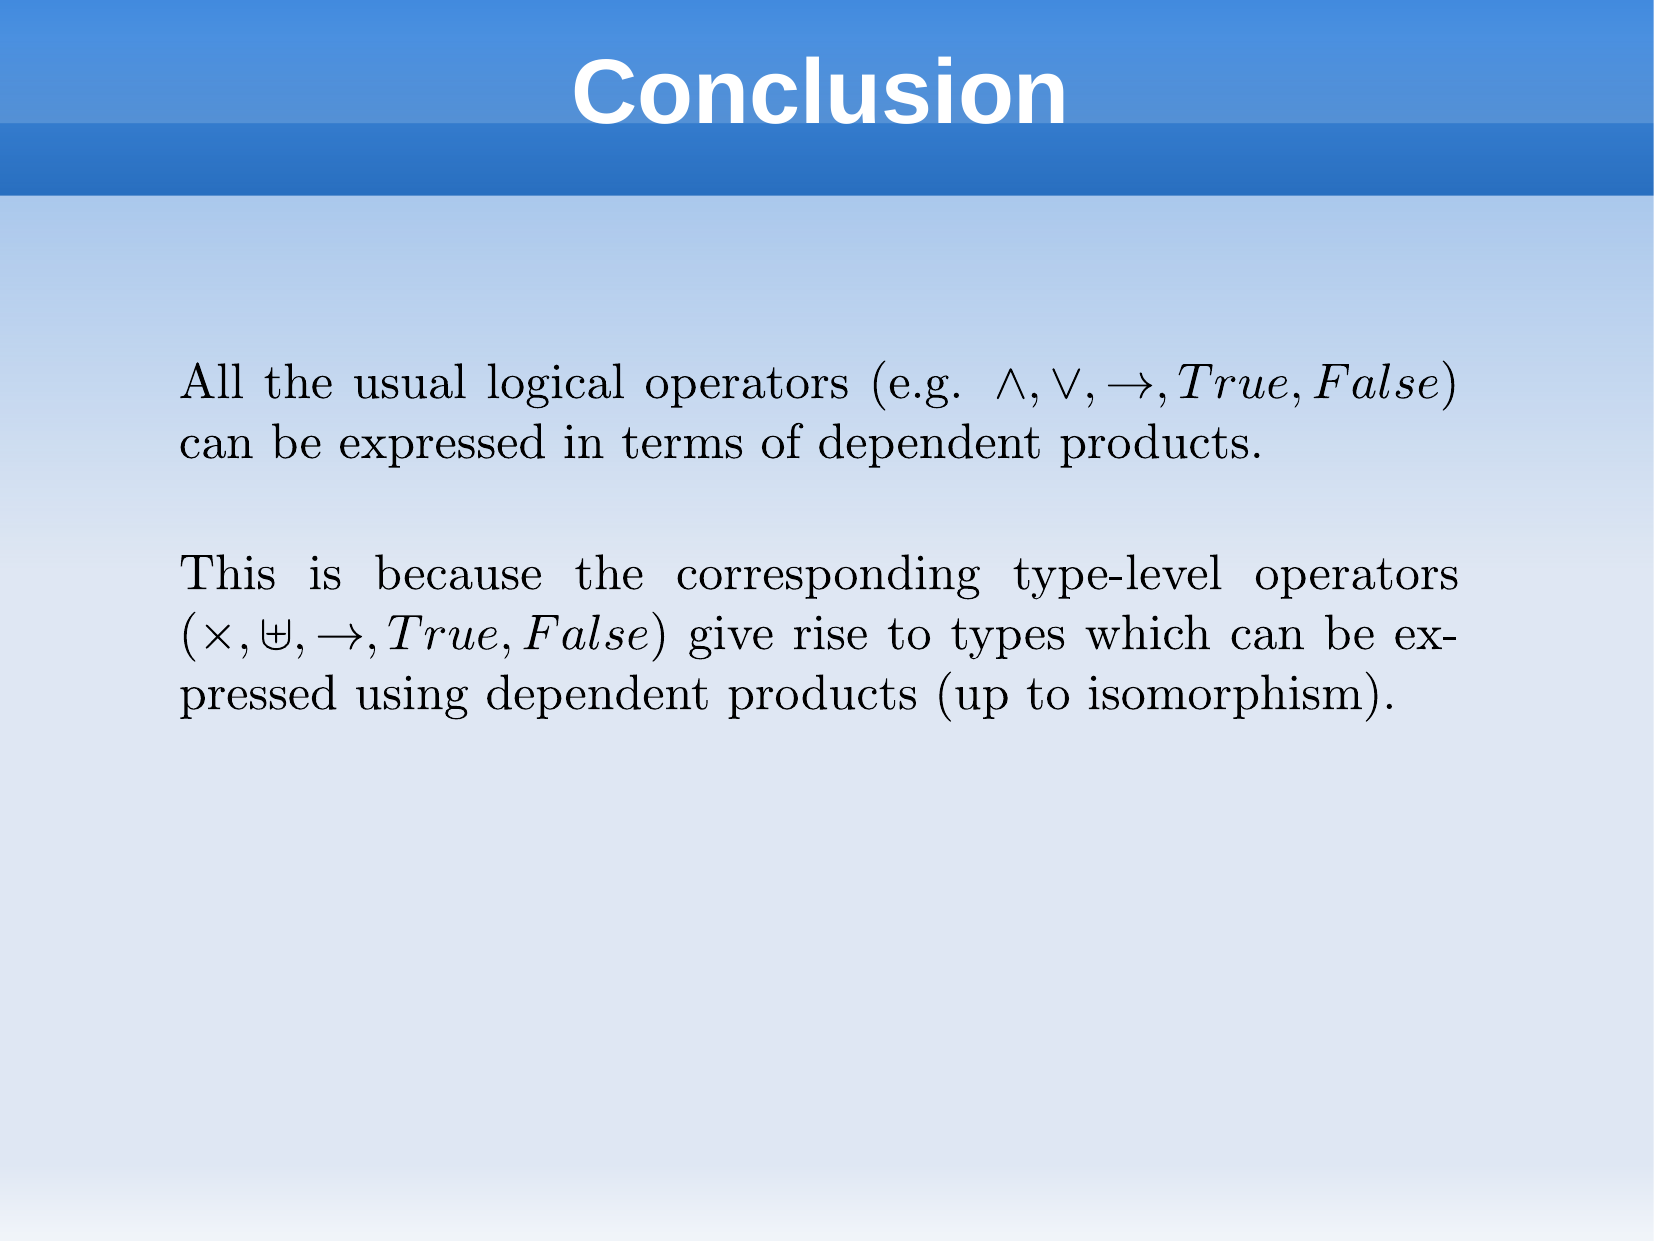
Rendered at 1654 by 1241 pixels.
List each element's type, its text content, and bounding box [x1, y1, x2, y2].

picture [0, 0, 1654, 1241]
title Conclusion [76, 0, 1565, 188]
